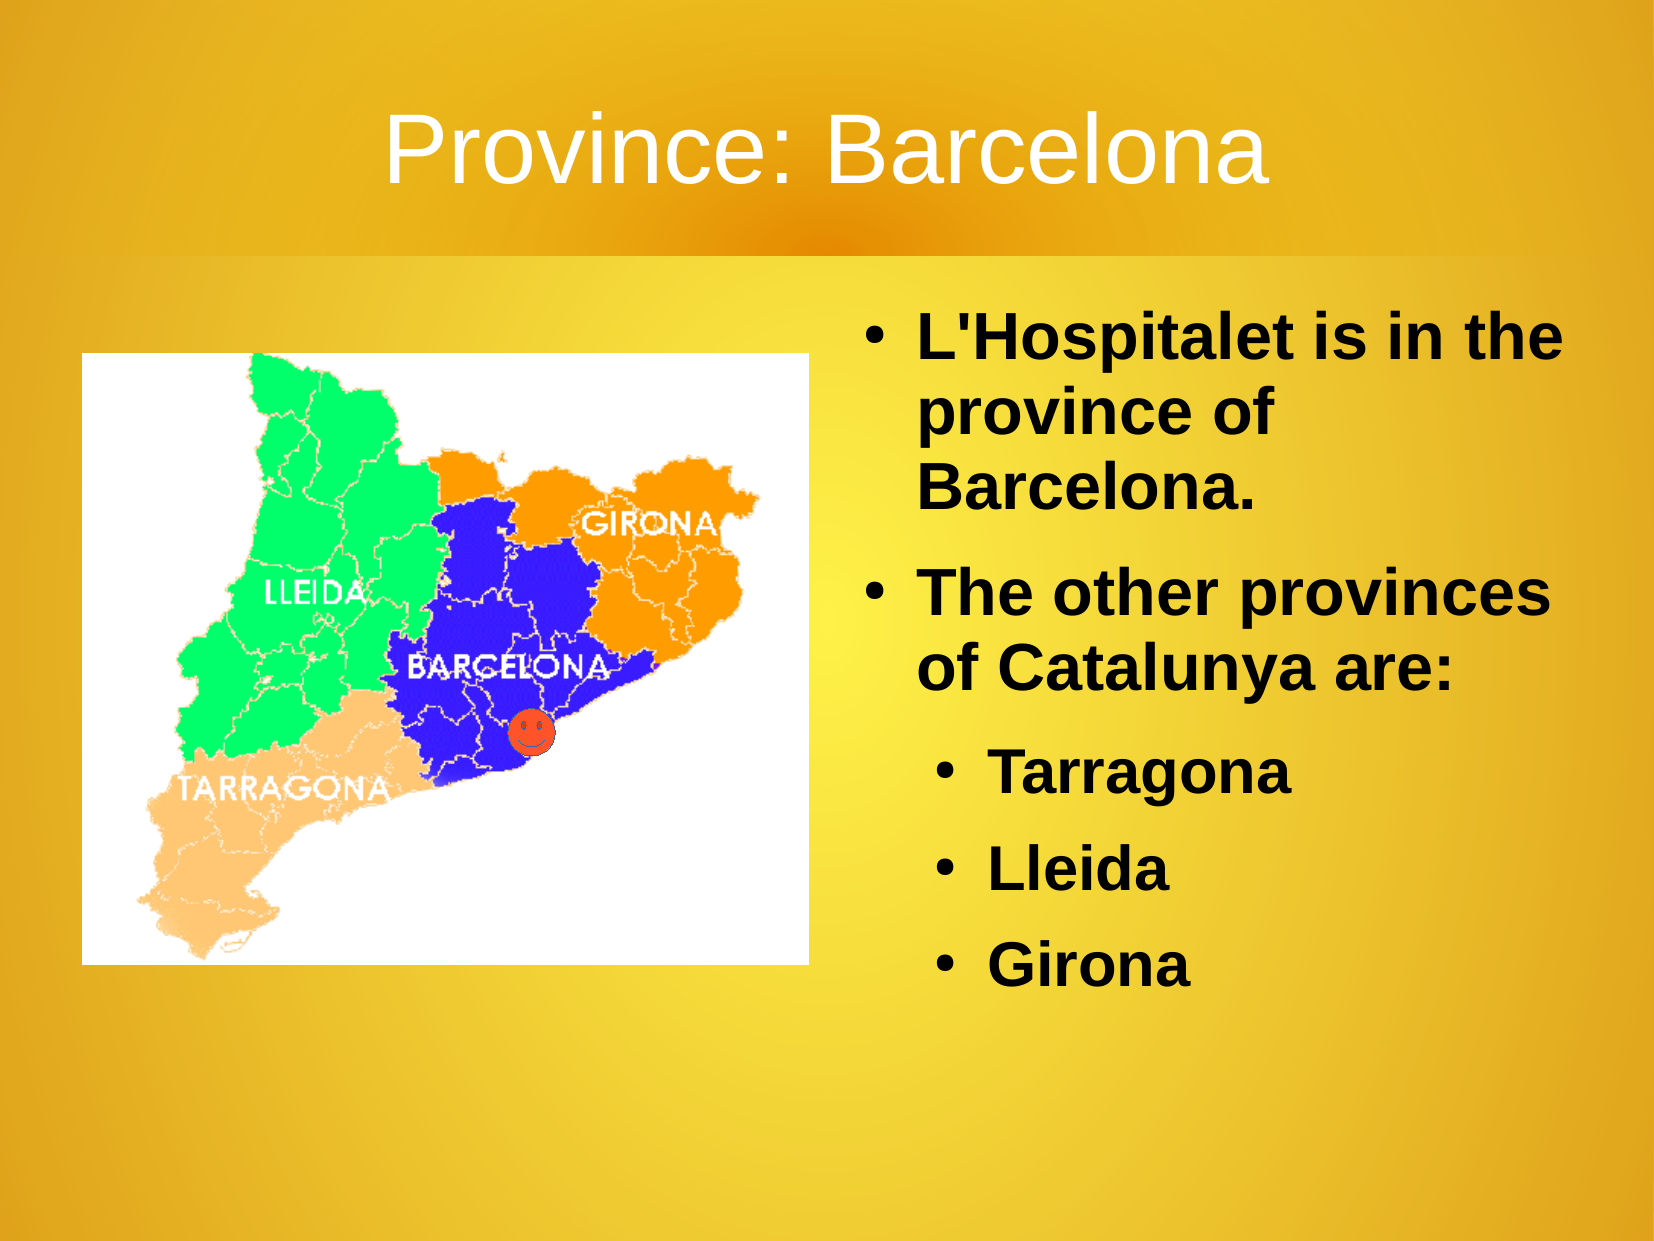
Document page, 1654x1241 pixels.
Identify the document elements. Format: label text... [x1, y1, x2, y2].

text_box [507, 708, 556, 756]
picture [82, 353, 809, 965]
title Province: Barcelona [82, 47, 1571, 252]
list L'Hospitalet is in the province of Barcelona. The other provinces of Catalunya are: Tarragona Lleida Girona [845, 299, 1572, 1019]
